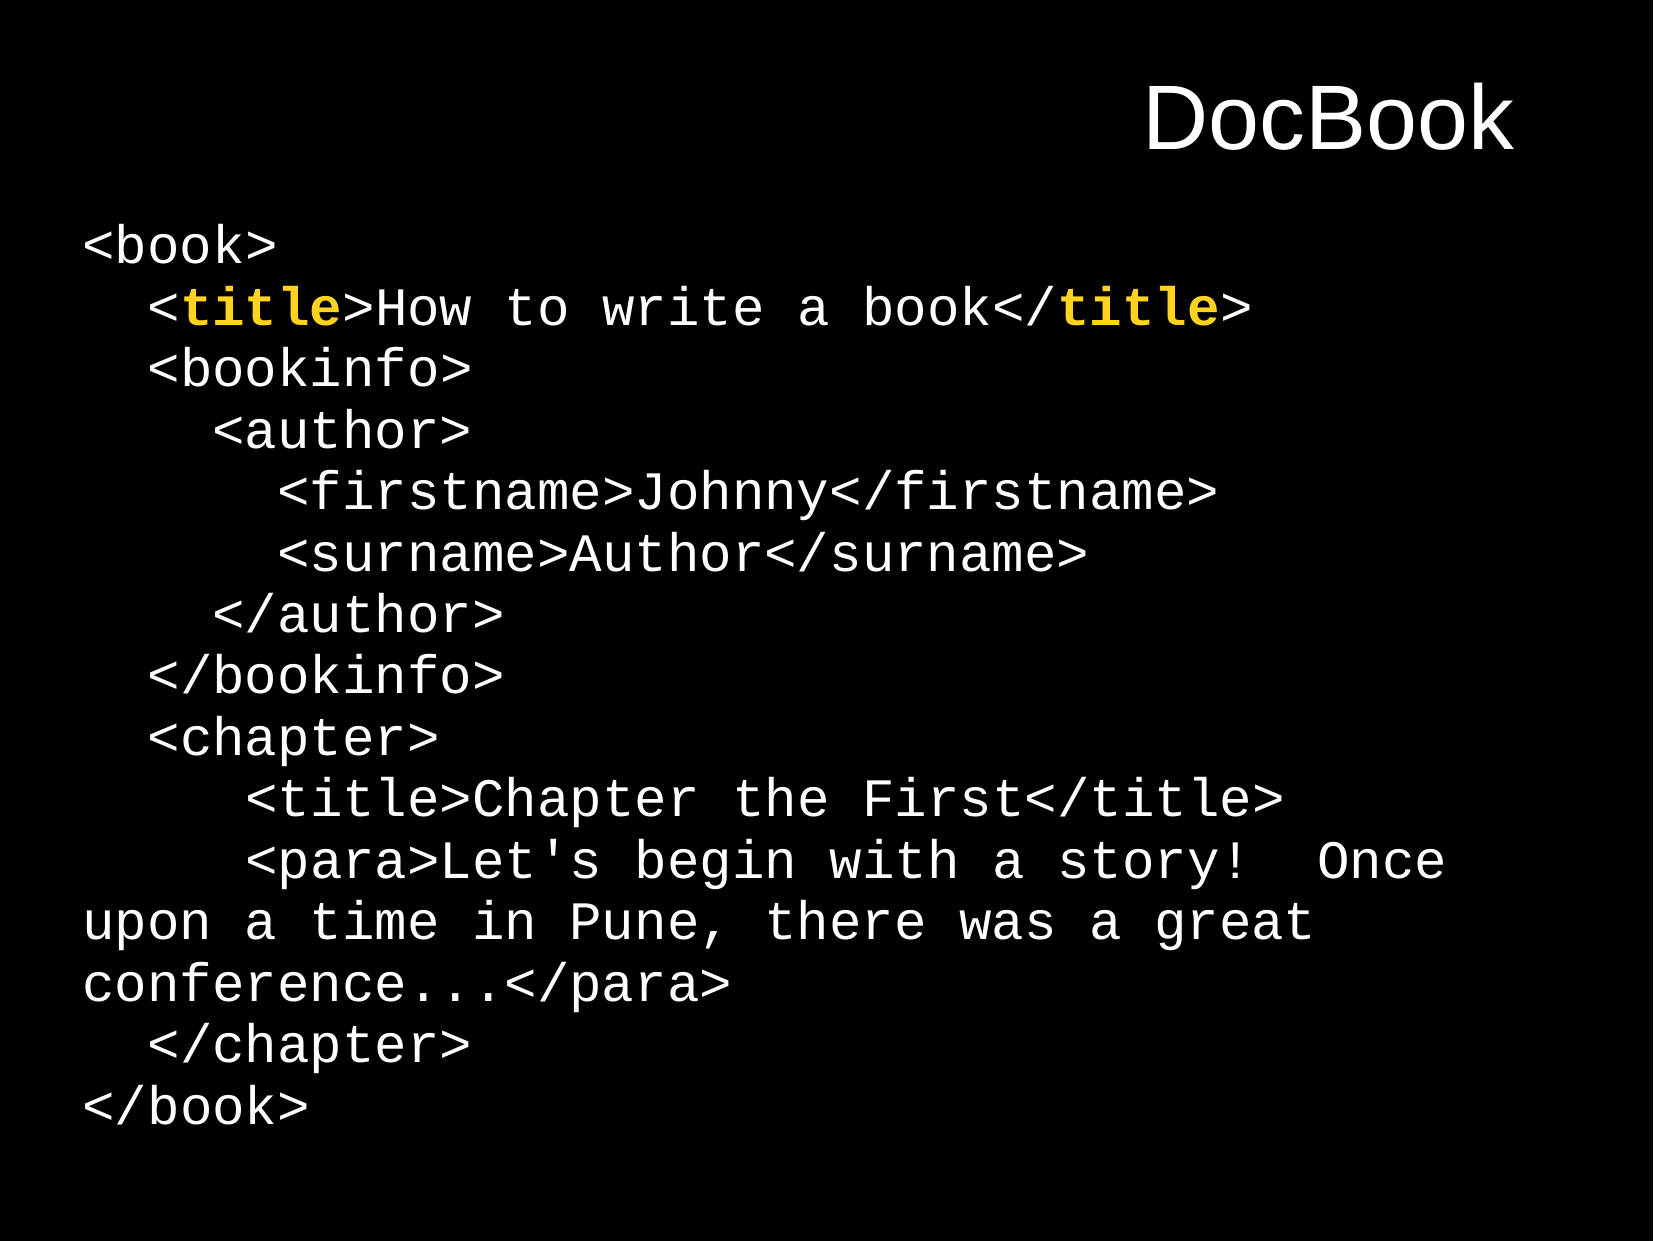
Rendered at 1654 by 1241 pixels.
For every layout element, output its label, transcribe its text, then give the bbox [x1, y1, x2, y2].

title DocBook [1087, 14, 1571, 222]
subtitle <book> <title>How to write a book</title> <bookinfo> <author> <firstname>Johnny</firstname> <surname>Author</surname> </author> </bookinfo> <chapter> <title>Chapter the First</title> <para>Let's begin with a story! Once upon a time in Pune, there was a great conference...</para> </chapter> </book> [82, 149, 1571, 1210]
